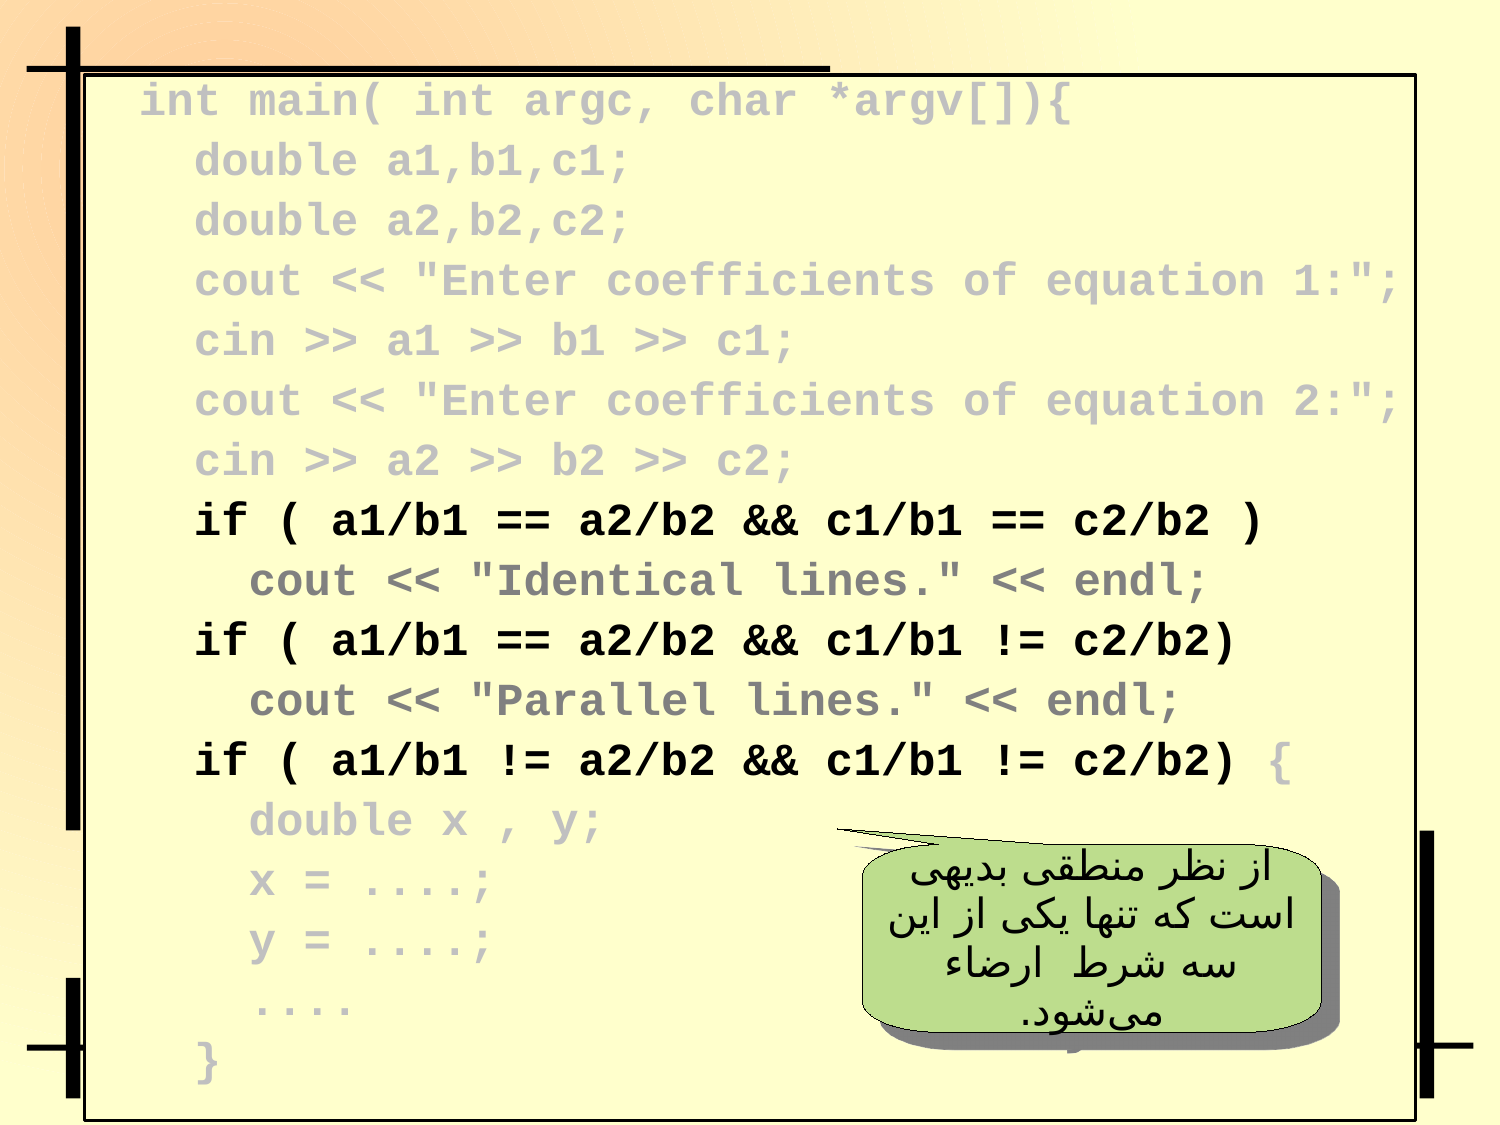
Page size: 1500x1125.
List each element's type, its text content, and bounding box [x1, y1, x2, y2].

text_box از نظر منطقی بدیهی است که تنها یکی از این سه شرط ارضاء می‌شود. [837, 828, 1322, 1033]
list int main( int argc, char *argv[]){ double a1,b1,c1; double a2,b2,c2; cout << "Enter coefficients of equation 1:"; cin >> a1 >> b1 >> c1; cout << "Enter coefficients of equation 2:"; cin >> a2 >> b2 >> c2; if ( a1/b1 == a2/b2 && c1/b1 == c2/b2 ) cout << "Identical lines." << endl; if ( a1/b1 == a2/b2 && c1/b1 != c2/b2) cout << "Parallel lines." << endl; if ( a1/b1 != a2/b2 && c1/b1 != c2/b2) { double x , y; x = ....; y = ....; .... } [84, 75, 1416, 1121]
